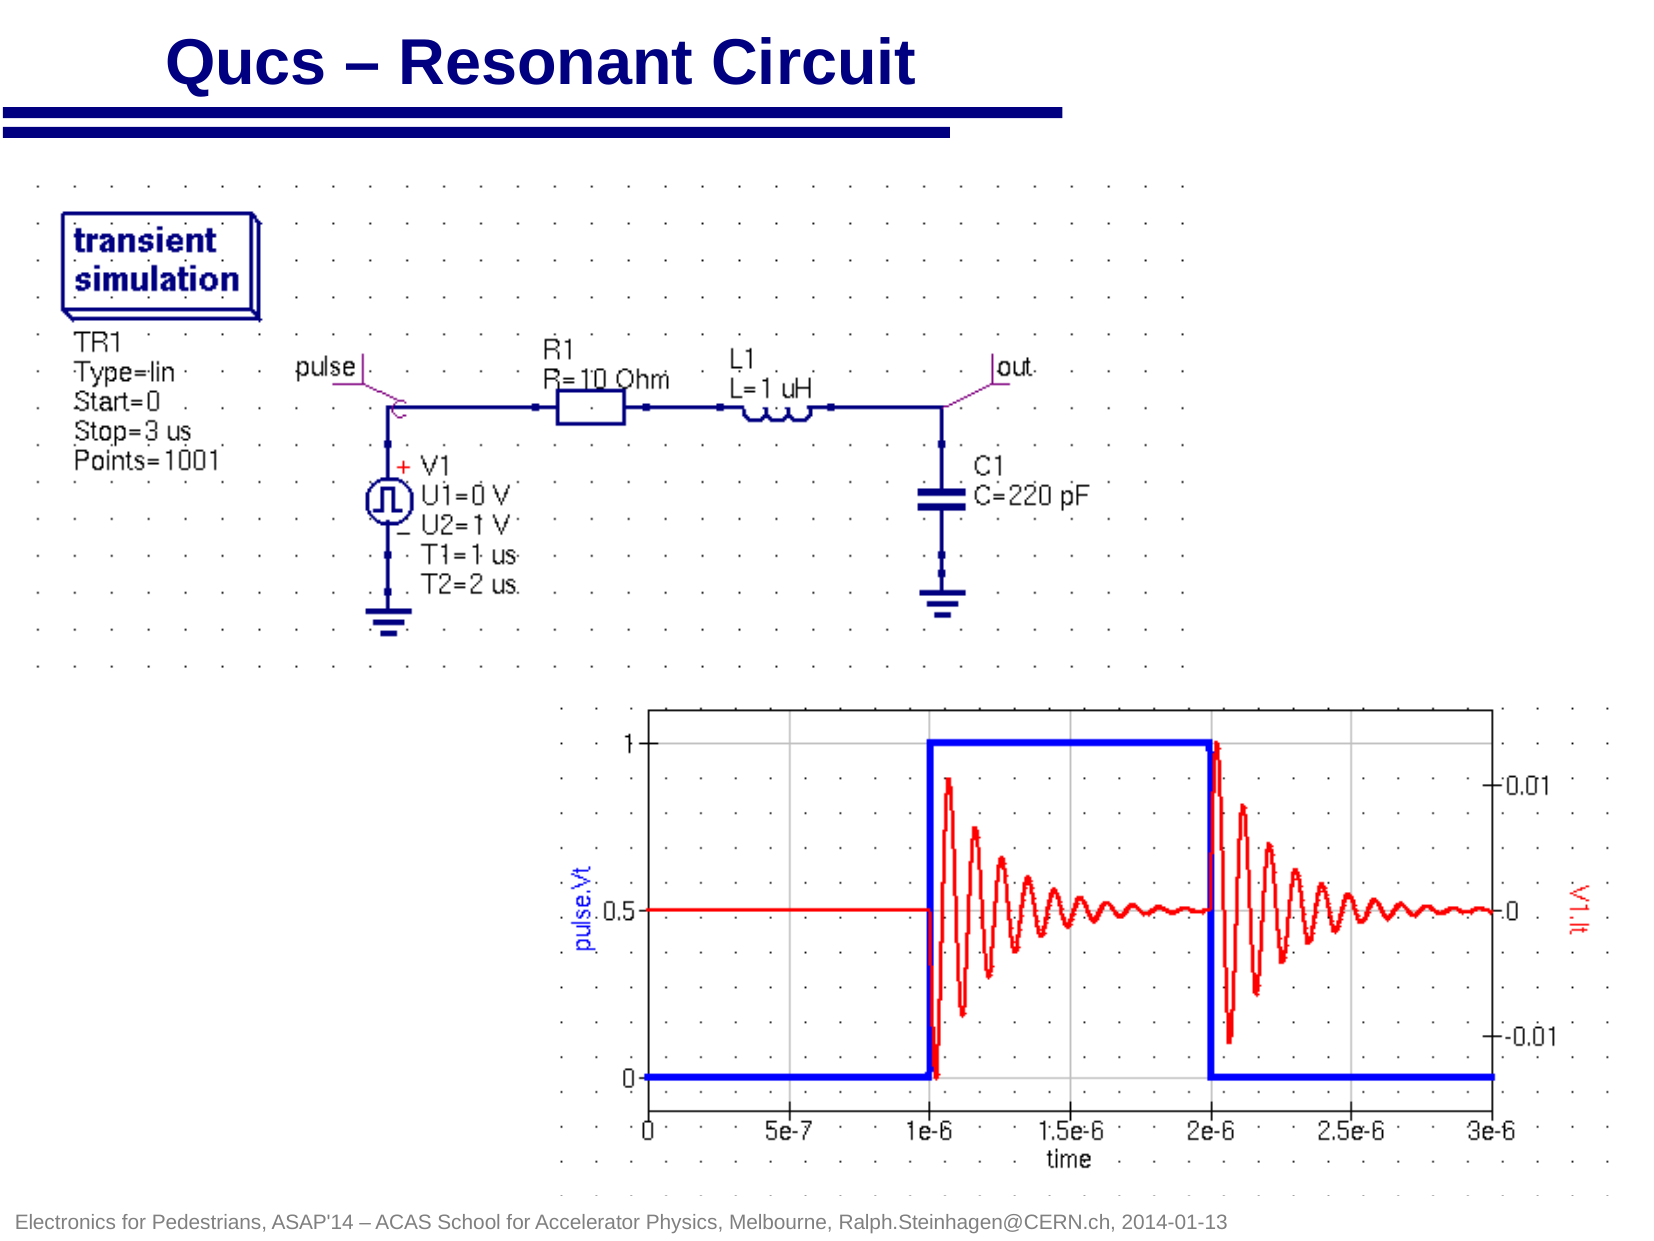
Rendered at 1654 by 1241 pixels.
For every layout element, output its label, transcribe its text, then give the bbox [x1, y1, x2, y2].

title Qucs – Resonant Circuit [165, 0, 1323, 124]
picture [547, 685, 1620, 1196]
picture [35, 180, 1218, 674]
